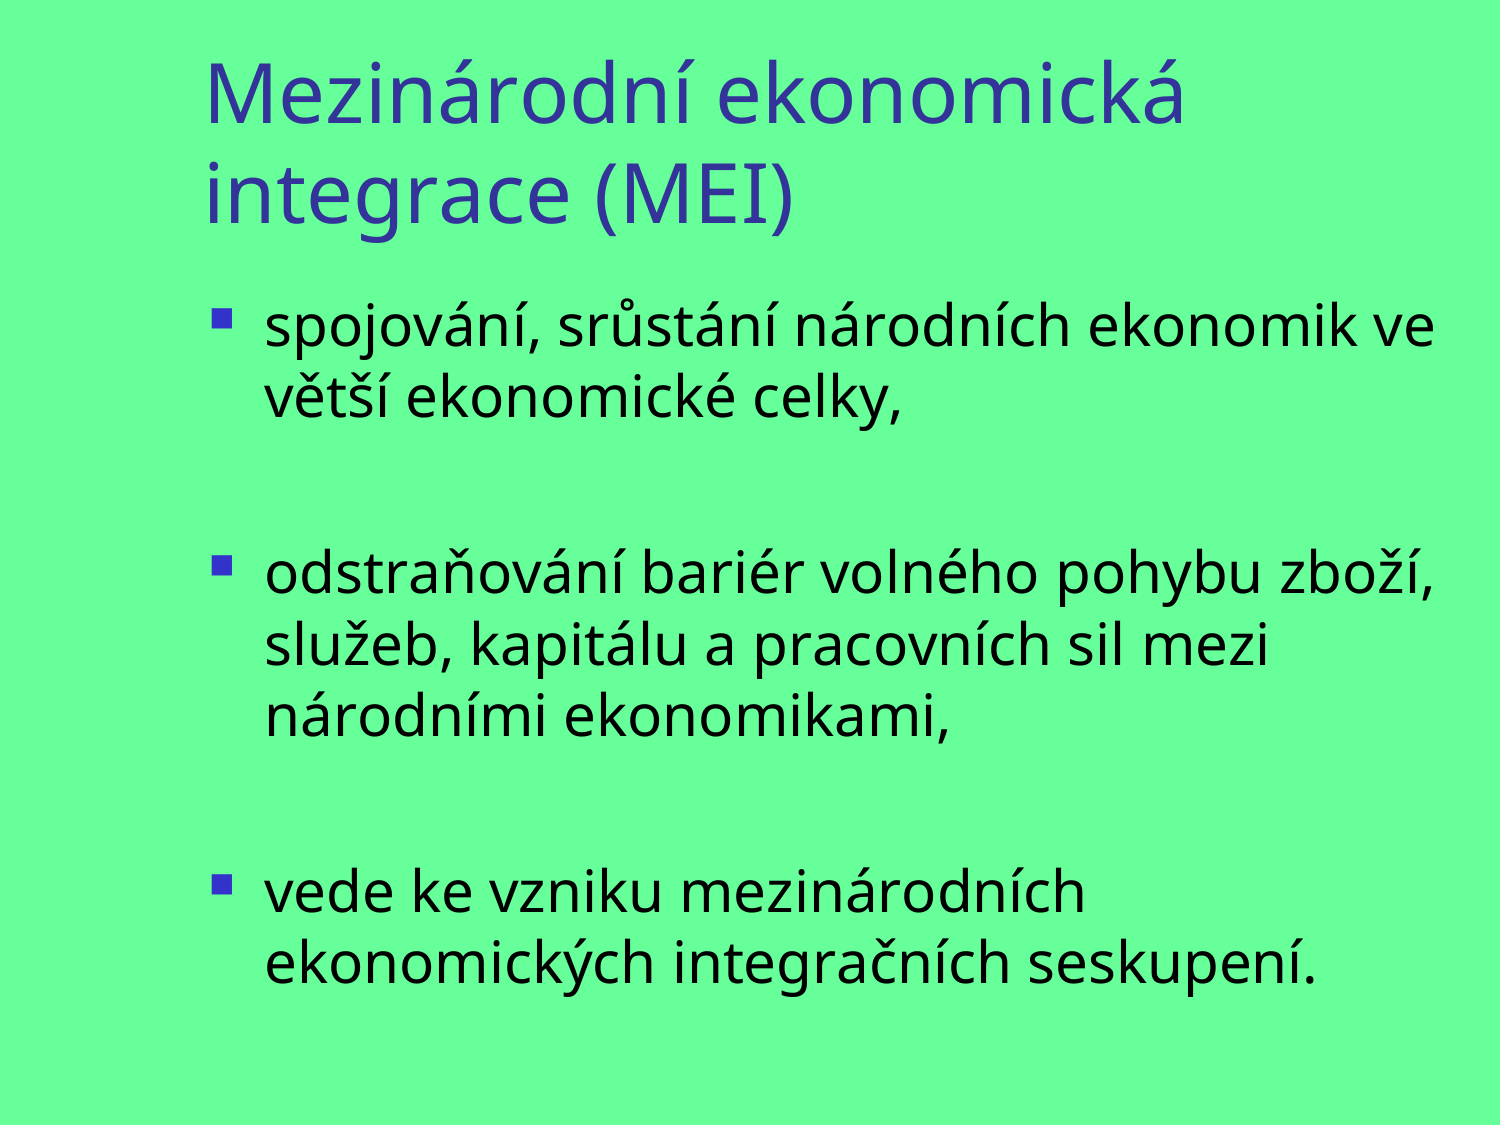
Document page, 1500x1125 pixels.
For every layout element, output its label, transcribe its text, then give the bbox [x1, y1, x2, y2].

title Mezinárodní ekonomická integrace (MEI) [188, 7, 1468, 248]
list spojování, srůstání národních ekonomik ve větší ekonomické celky, odstraňování bariér volného pohybu zboží, služeb, kapitálu a pracovních sil mezi národními ekonomikami, vede ke vzniku mezinárodních ekonomických integračních seskupení. [193, 278, 1469, 1125]
